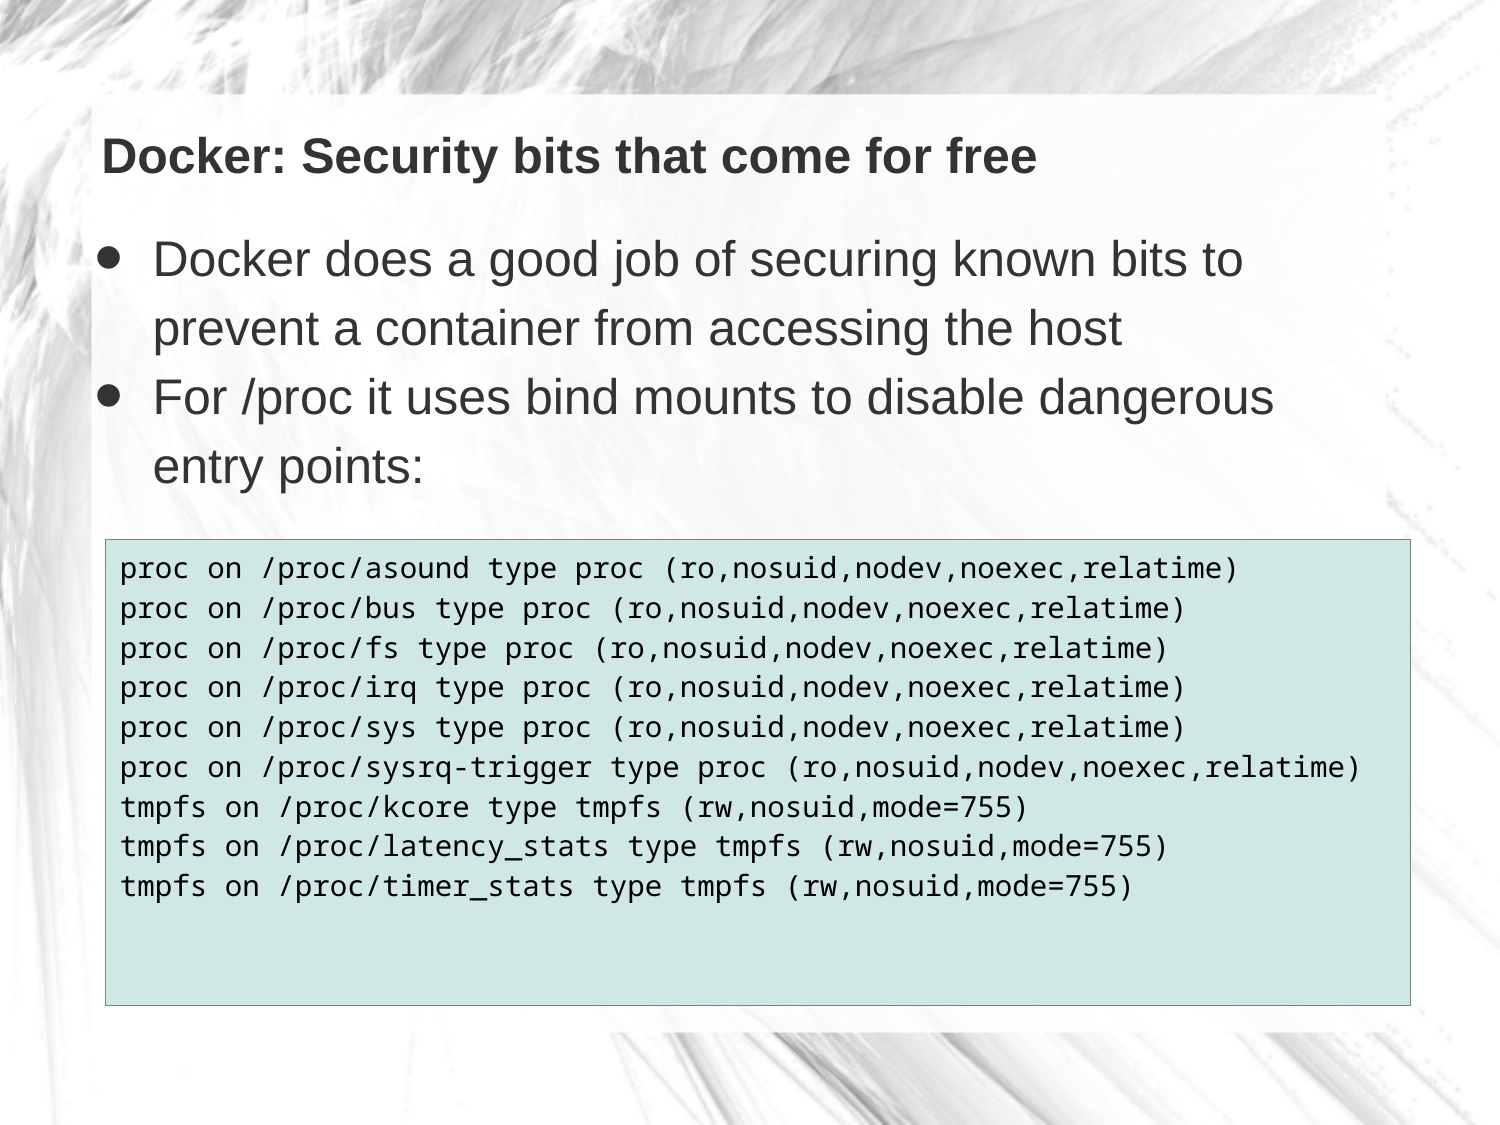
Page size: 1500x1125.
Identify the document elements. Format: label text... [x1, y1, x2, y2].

title Docker: Security bits that come for free [61, 108, 1412, 205]
list Docker does a good job of securing known bits to prevent a container from accessing the host For /proc it uses bind mounts to disable dangerous entry points: [62, 202, 1413, 483]
text_box proc on /proc/asound type proc (ro,nosuid,nodev,noexec,relatime) proc on /proc/bus type proc (ro,nosuid,nodev,noexec,relatime) proc on /proc/fs type proc (ro,nosuid,nodev,noexec,relatime) proc on /proc/irq type proc (ro,nosuid,nodev,noexec,relatime) proc on /proc/sys type proc (ro,nosuid,nodev,noexec,relatime) proc on /proc/sysrq-trigger type proc (ro,nosuid,nodev,noexec,relatime) tmpfs on /proc/kcore type tmpfs (rw,nosuid,mode=755) tmpfs on /proc/latency_stats type tmpfs (rw,nosuid,mode=755) tmpfs on /proc/timer_stats type tmpfs (rw,nosuid,mode=755) [105, 539, 1411, 1006]
picture [0, 0, 1500, 1125]
